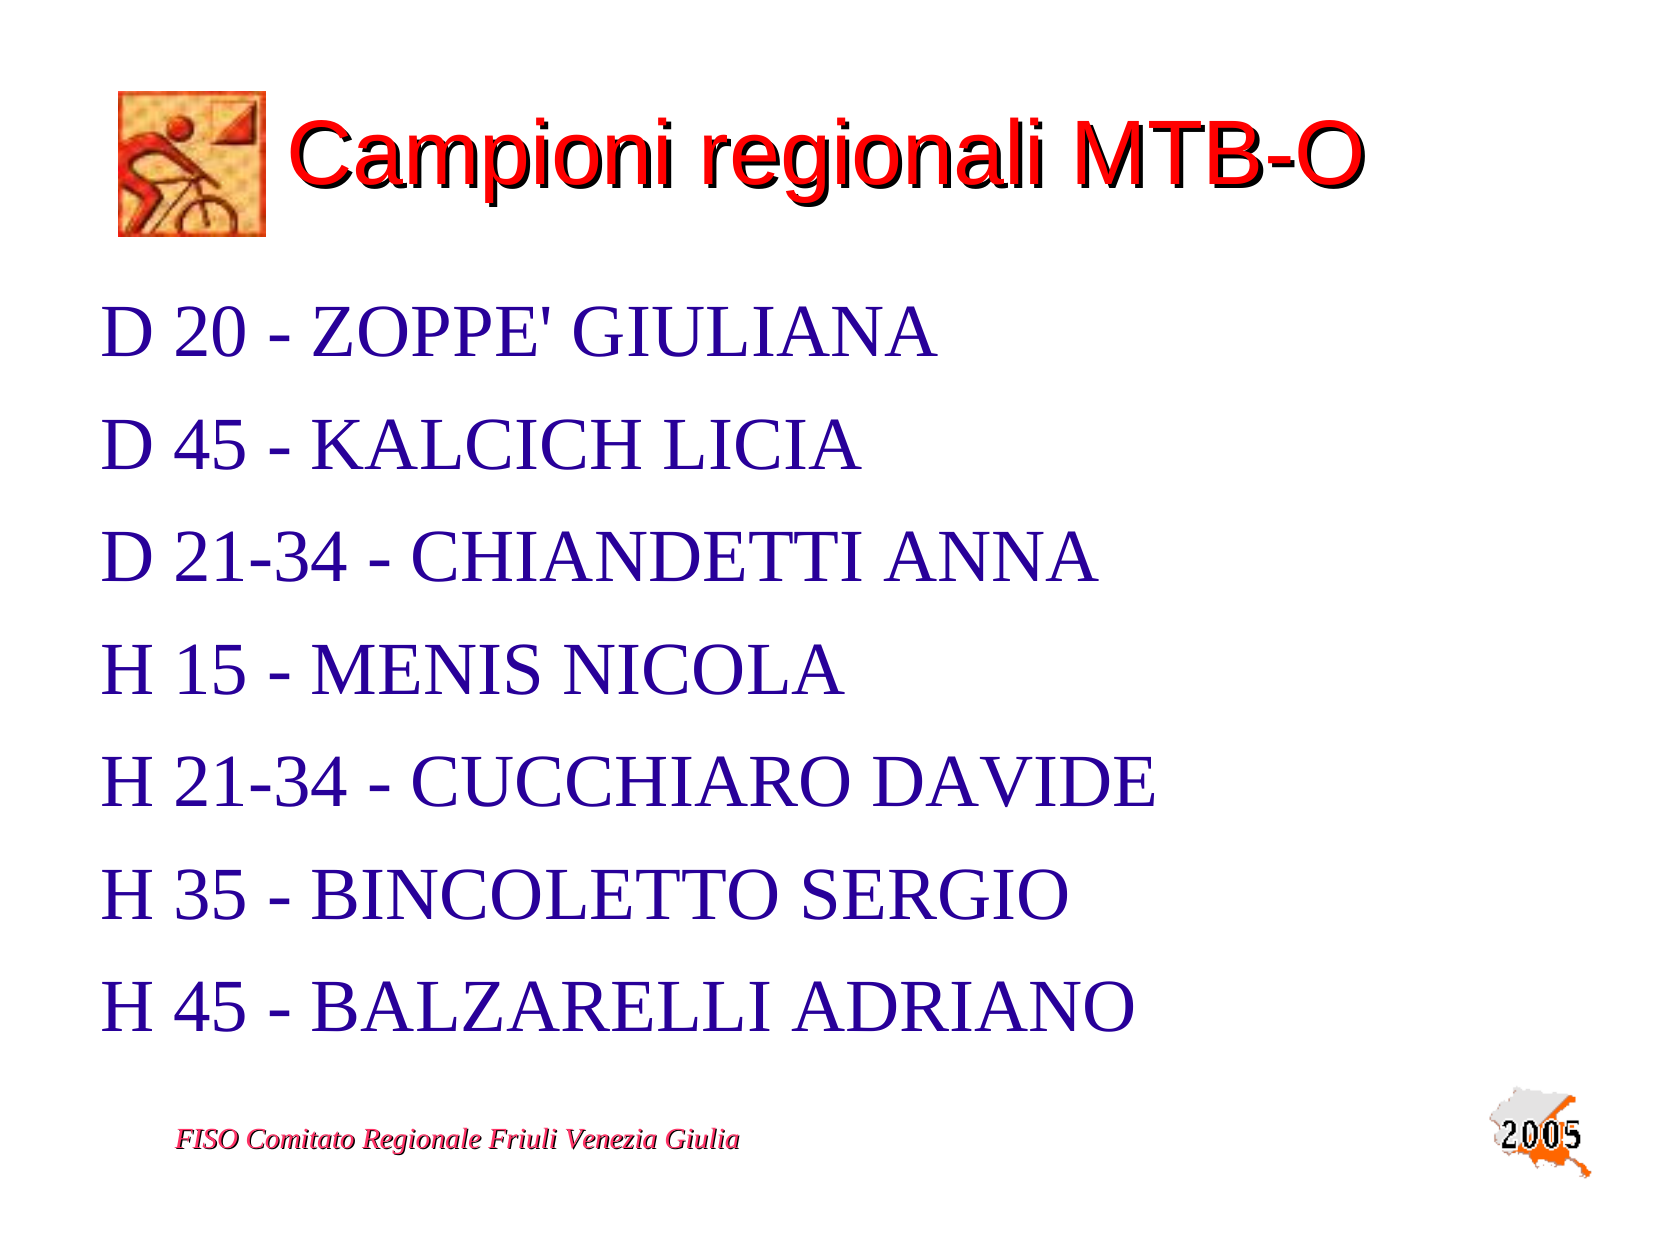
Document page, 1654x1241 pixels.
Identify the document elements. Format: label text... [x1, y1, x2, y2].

list D 20 - ZOPPE' GIULIANA D 45 - KALCICH LICIA D 21-34 - CHIANDETTI ANNA H 15 - MENIS NICOLA H 21-34 - CUCCHIARO DAVIDE H 35 - BINCOLETTO SERGIO H 45 - BALZARELLI ADRIANO [82, 290, 1571, 1109]
title Campioni regionali MTB-O [82, 49, 1571, 257]
picture [1488, 1081, 1595, 1182]
picture [118, 91, 266, 237]
